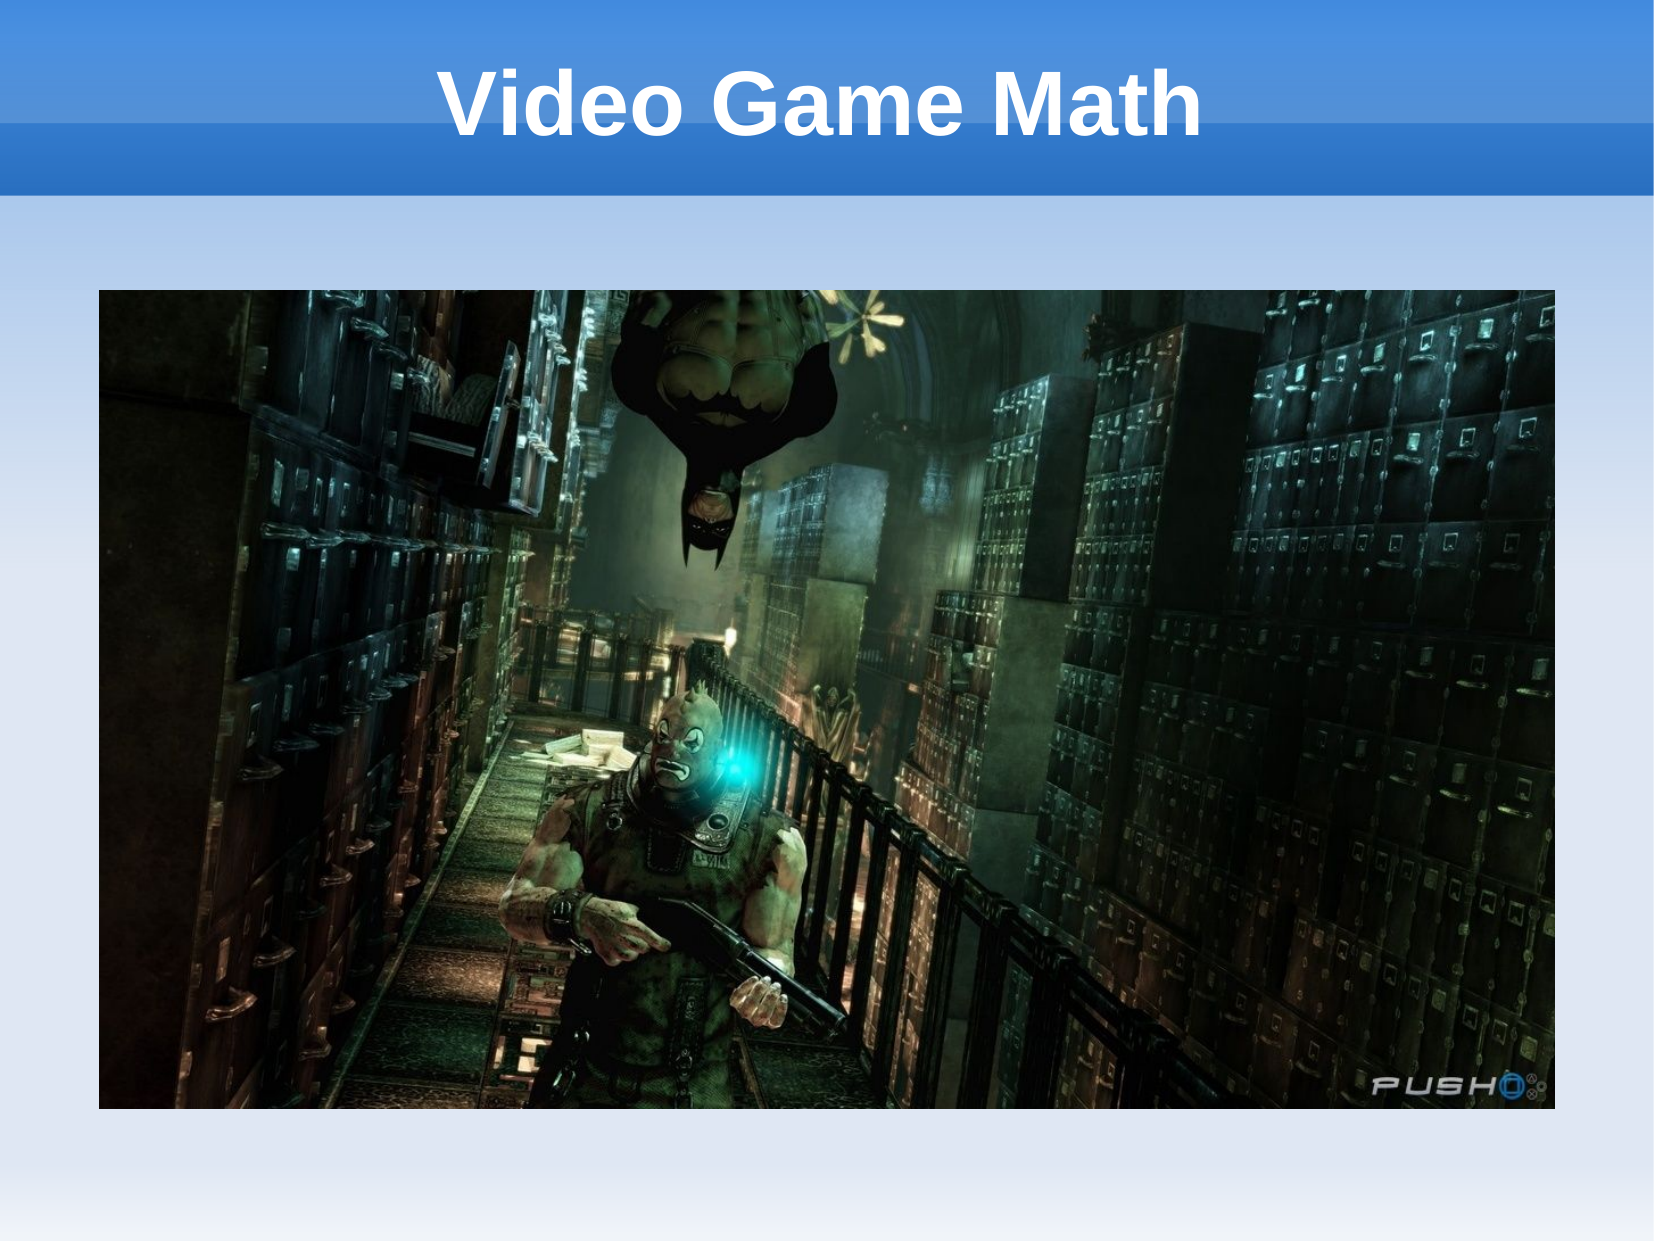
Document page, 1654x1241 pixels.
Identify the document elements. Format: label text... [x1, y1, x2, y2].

picture [0, 0, 1654, 1241]
title Video Game Math [76, 0, 1565, 208]
